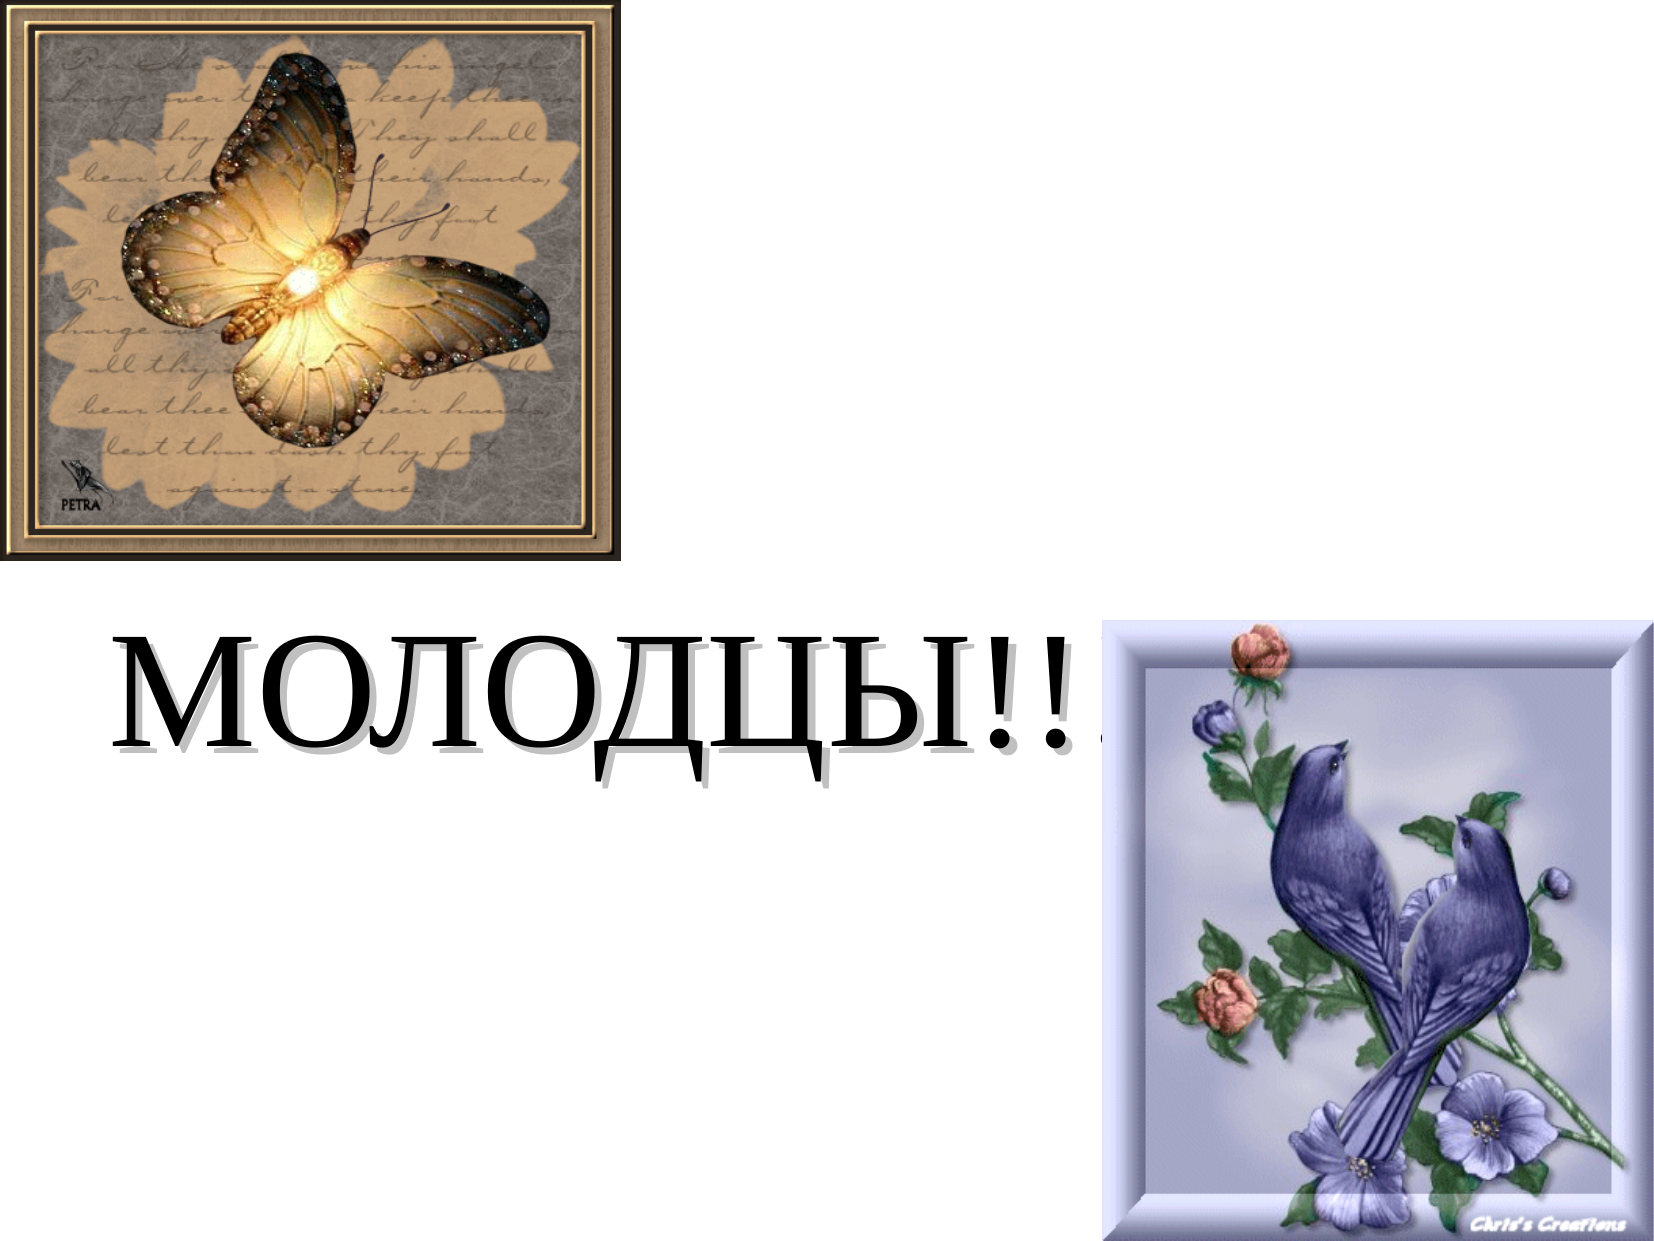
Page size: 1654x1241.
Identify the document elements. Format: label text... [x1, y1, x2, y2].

text_box МОЛОДЦЫ!!!! [93, 590, 1211, 790]
picture [1102, 620, 1654, 1241]
picture [0, 0, 621, 562]
